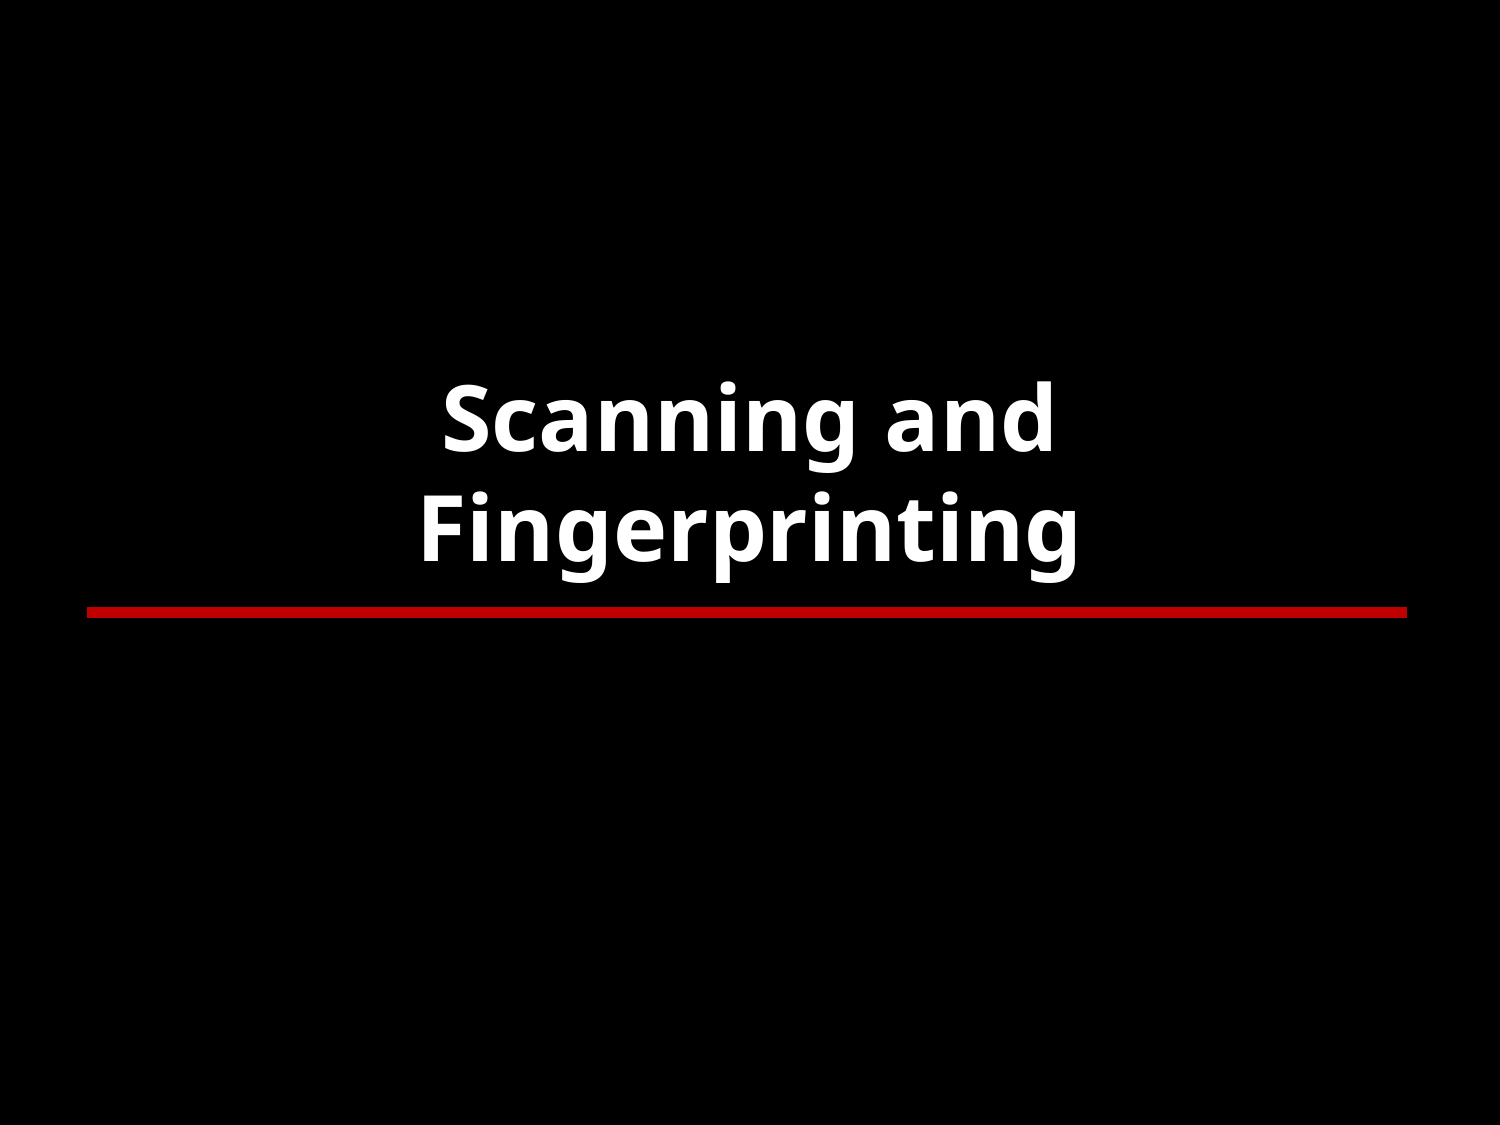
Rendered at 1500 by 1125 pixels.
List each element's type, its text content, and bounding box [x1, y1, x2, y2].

title Scanning and Fingerprinting [112, 349, 1388, 591]
